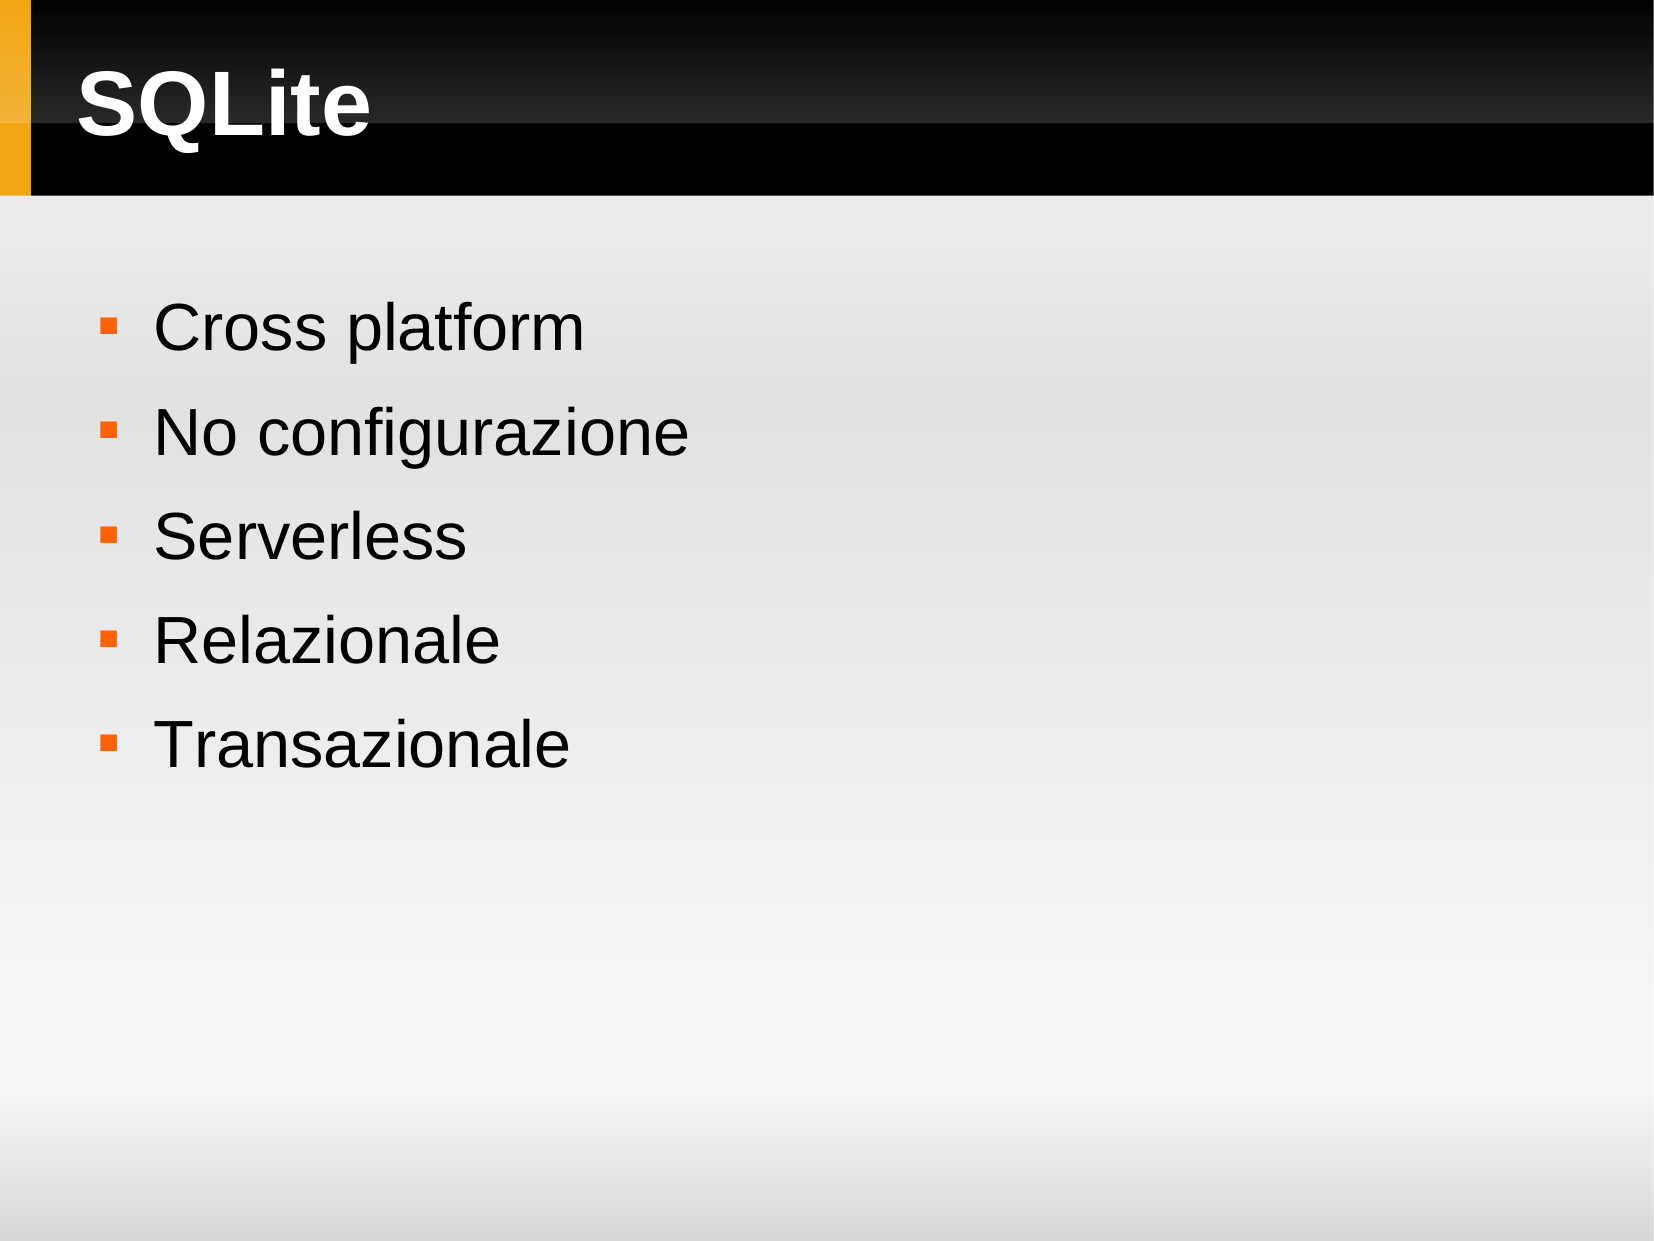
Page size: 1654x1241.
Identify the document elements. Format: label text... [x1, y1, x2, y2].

picture [0, 0, 1654, 1241]
title SQLite [76, 7, 1565, 200]
list Cross platform No configurazione Serverless Relazionale Transazionale [82, 290, 1571, 1094]
